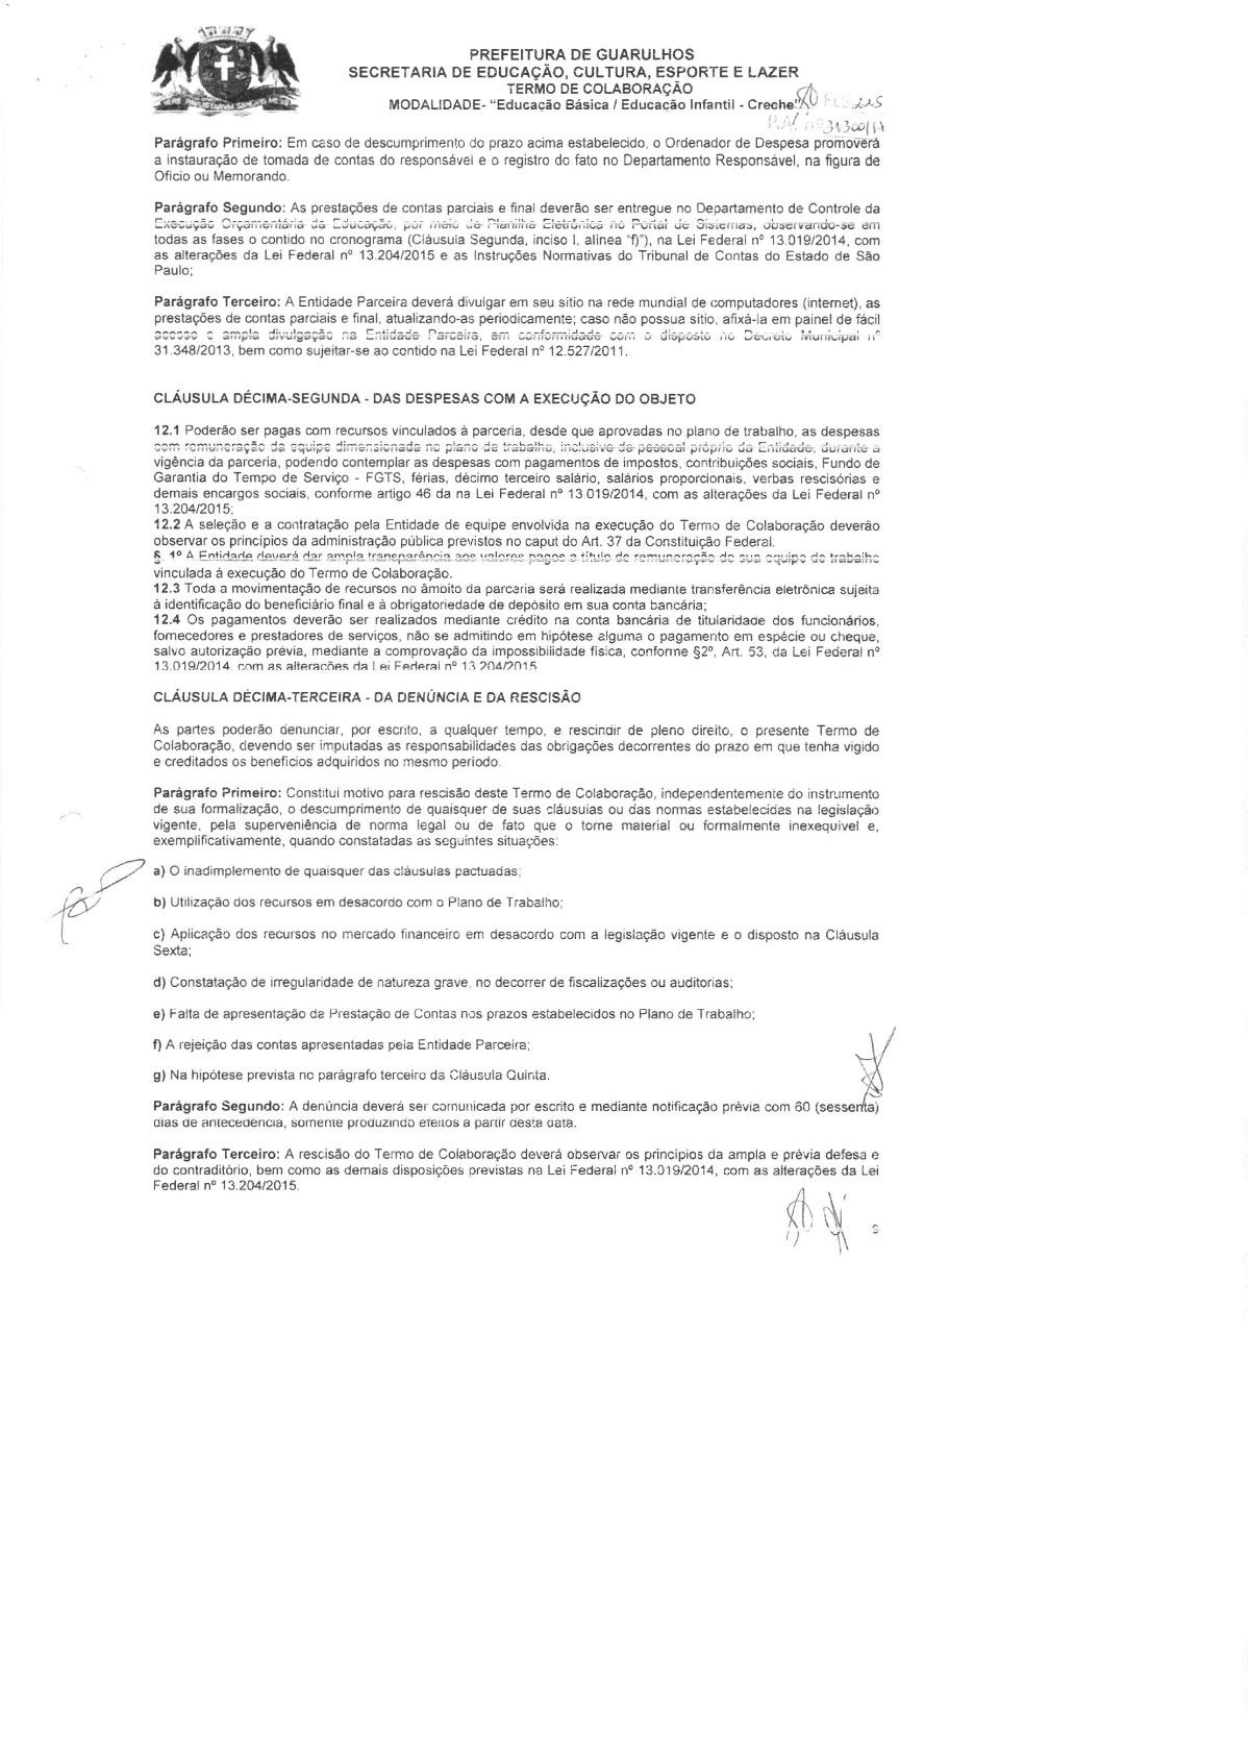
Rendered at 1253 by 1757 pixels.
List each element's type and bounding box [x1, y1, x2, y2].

text_box [0, 0, 1248, 1753]
